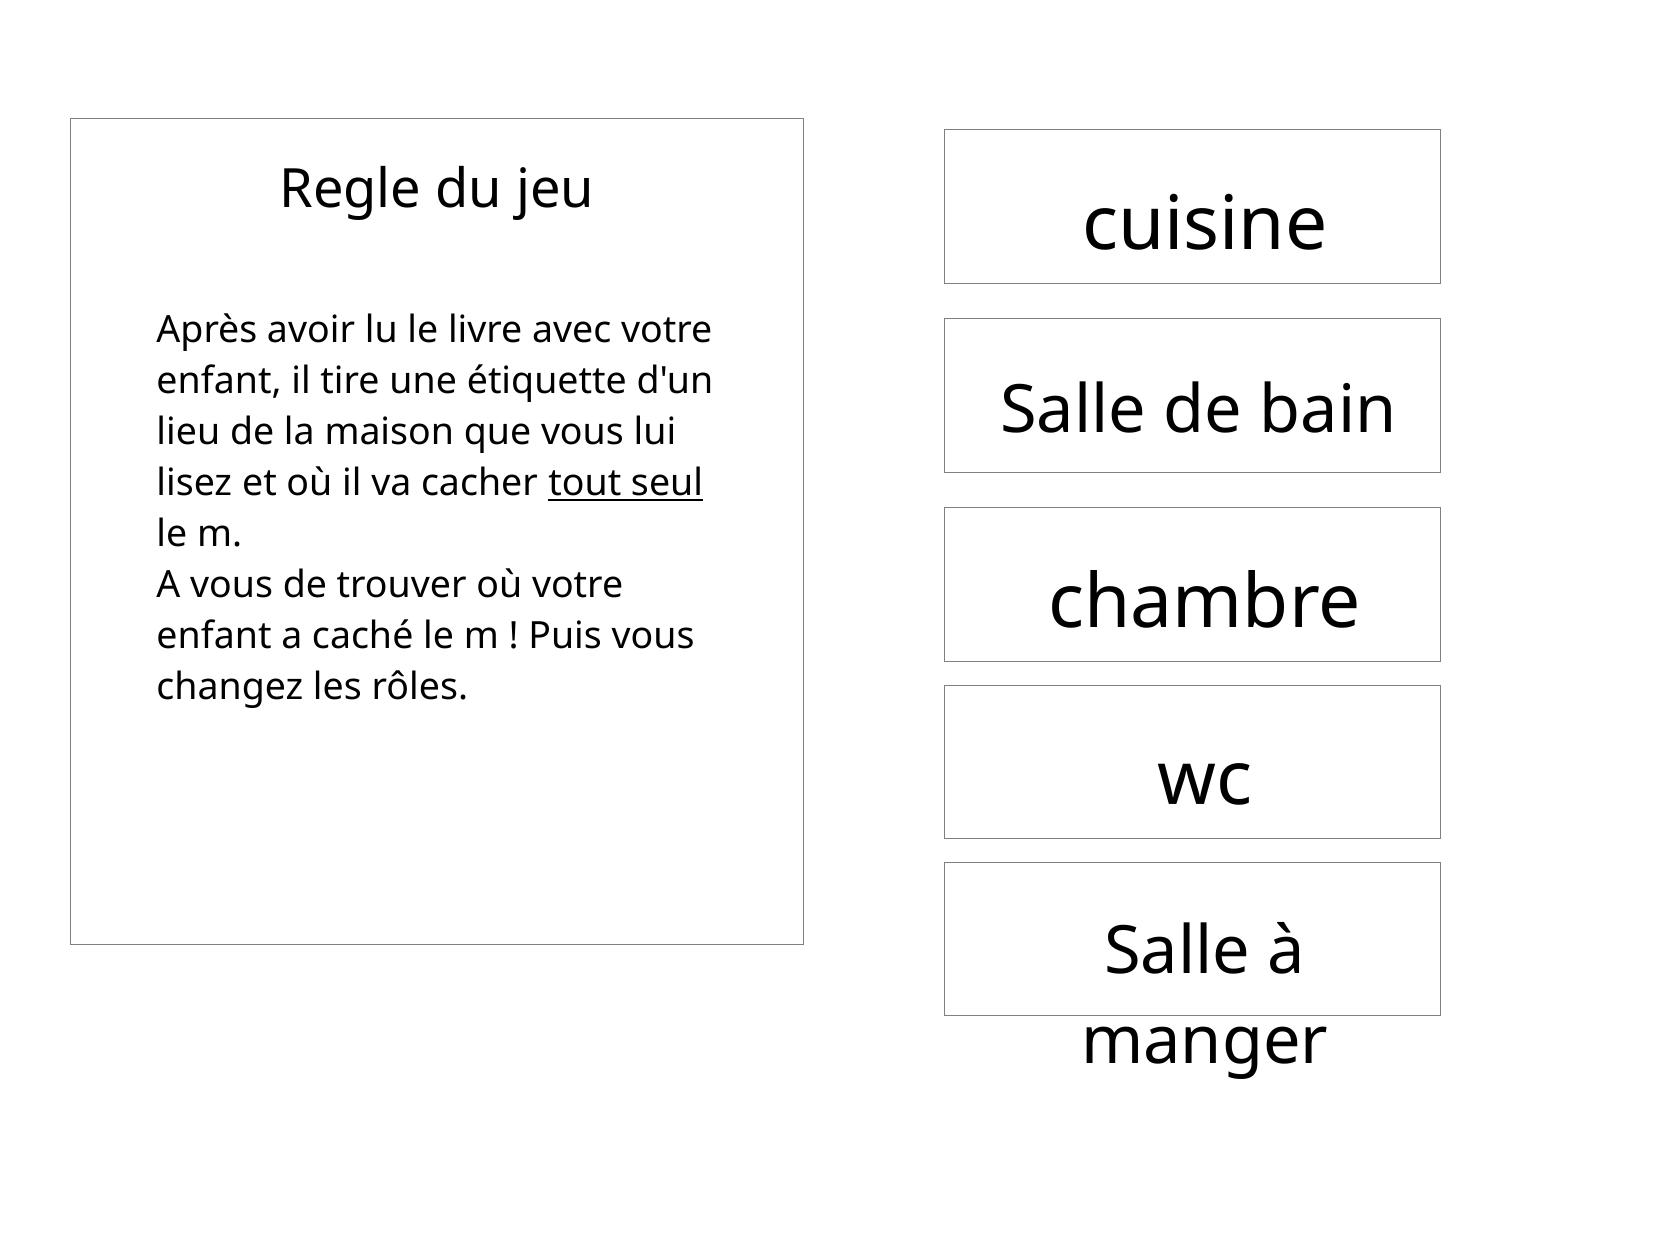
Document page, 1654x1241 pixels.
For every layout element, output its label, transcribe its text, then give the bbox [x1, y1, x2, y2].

text_box Salle à manger [968, 894, 1441, 1036]
text_box cuisine [1003, 162, 1406, 249]
text_box Regle du jeu [153, 141, 721, 209]
text_box chambre [1003, 540, 1406, 627]
text_box Après avoir lu le livre avec votre enfant, il tire une étiquette d'un lieu de la maison que vous lui lisez et où il va cacher tout seul le m. A vous de trouver où votre enfant a caché le m ! Puis vous changez les rôles. [141, 295, 756, 815]
text_box wc [1003, 717, 1406, 804]
text_box Salle de bain [968, 354, 1430, 496]
